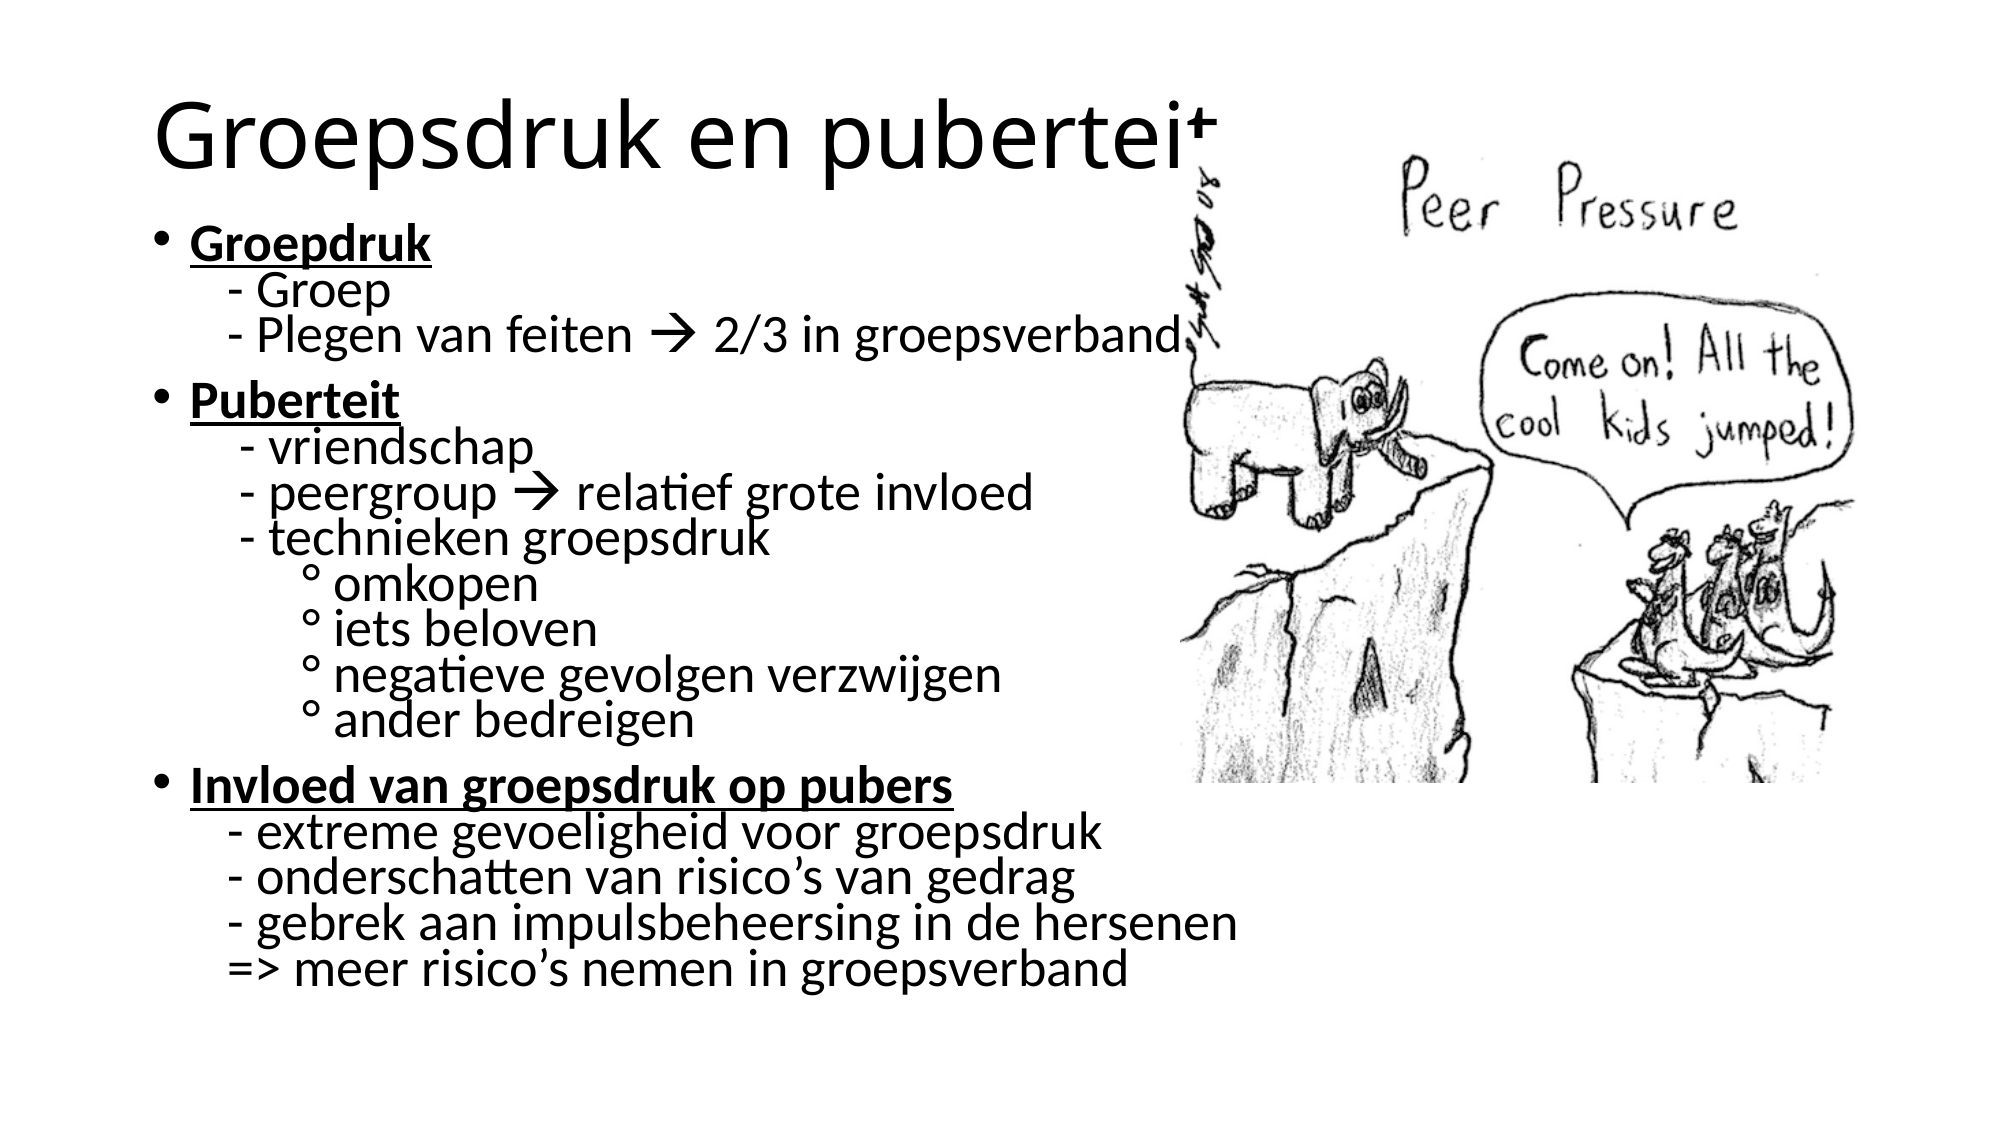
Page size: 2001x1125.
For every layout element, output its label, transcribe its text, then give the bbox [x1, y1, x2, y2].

list Groepdruk - Groep - Plegen van feiten  2/3 in groepsverband Puberteit - vriendschap - peergroup  relatief grote invloed - technieken groepsdruk ° omkopen ° iets beloven ° negatieve gevolgen verzwijgen ° ander bedreigen Invloed van groepsdruk op pubers - extreme gevoeligheid voor groepsdruk - onderschatten van risico’s van gedrag - gebrek aan impulsbeheersing in de hersenen => meer risico’s nemen in groepsverband [137, 217, 1863, 1014]
title Groepsdruk en puberteit [137, 59, 1863, 217]
picture [1180, 138, 1863, 784]
